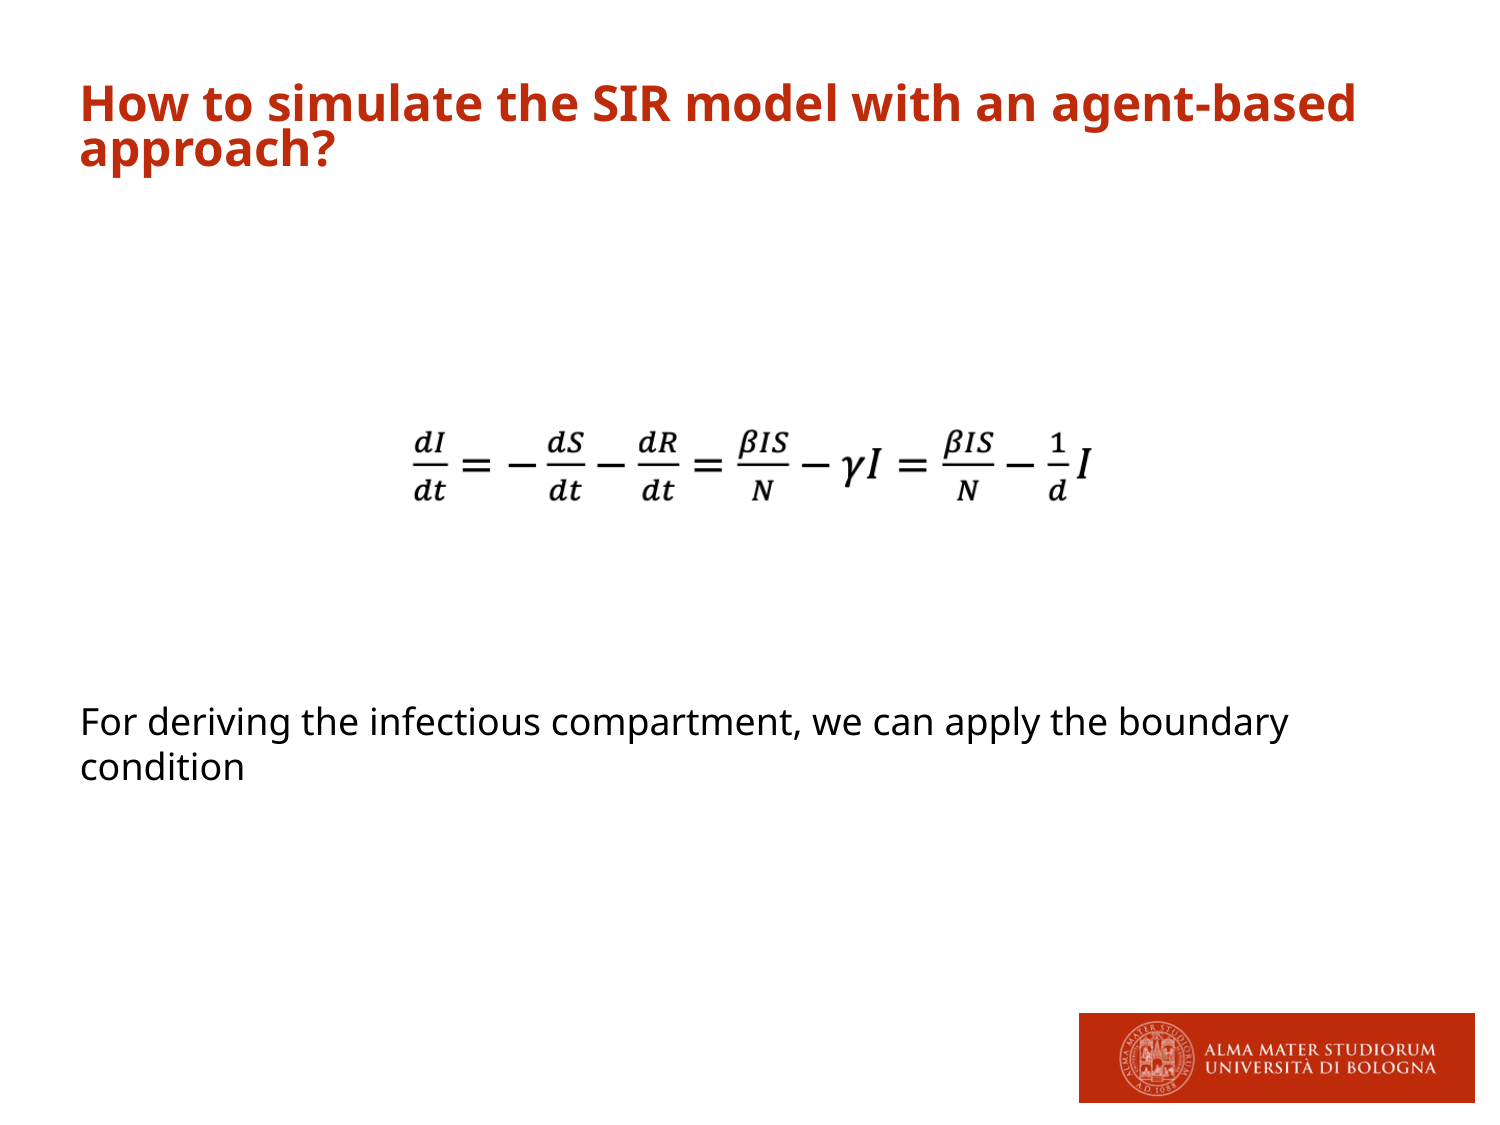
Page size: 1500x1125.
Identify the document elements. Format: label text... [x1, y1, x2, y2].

list For deriving the infectious compartment, we can apply the boundary condition [64, 690, 1447, 988]
list How to simulate the SIR model with an agent-based approach? [64, 78, 1447, 185]
picture [370, 376, 1130, 558]
